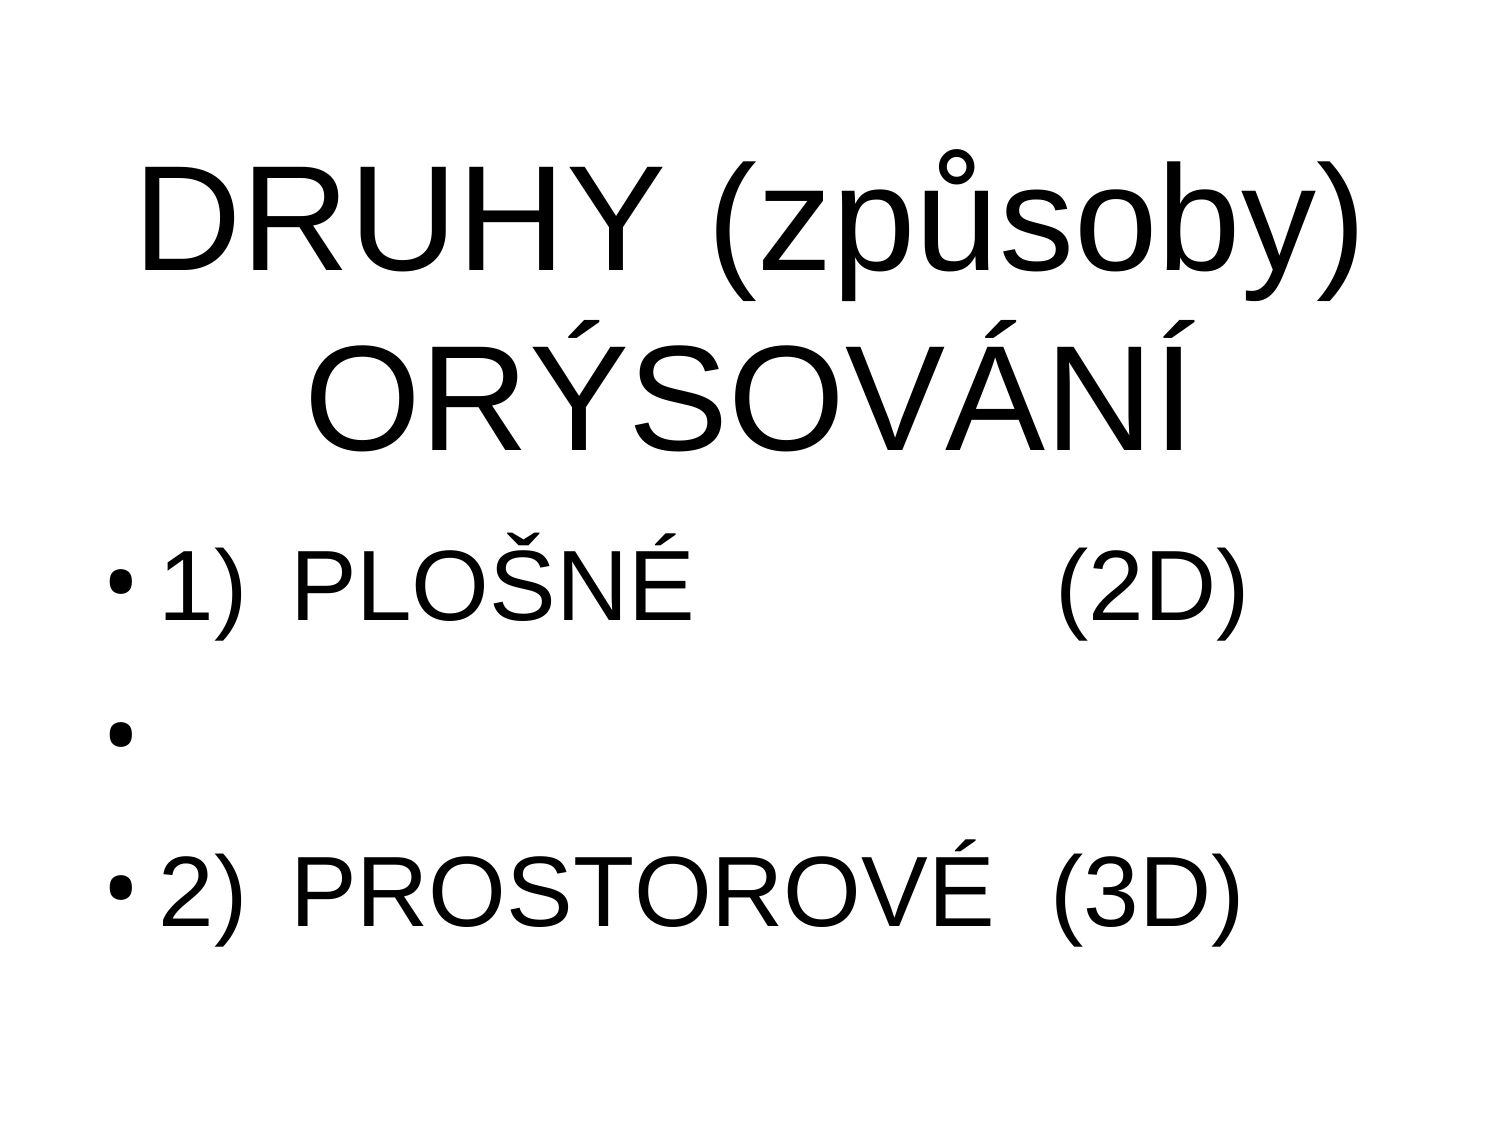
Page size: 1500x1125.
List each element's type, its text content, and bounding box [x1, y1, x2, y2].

list 1) PLOŠNÉ (2D) 2) PROSTOROVÉ (3D) [87, 512, 1426, 1080]
title DRUHY (způsoby) ORÝSOVÁNÍ [75, 112, 1426, 300]
